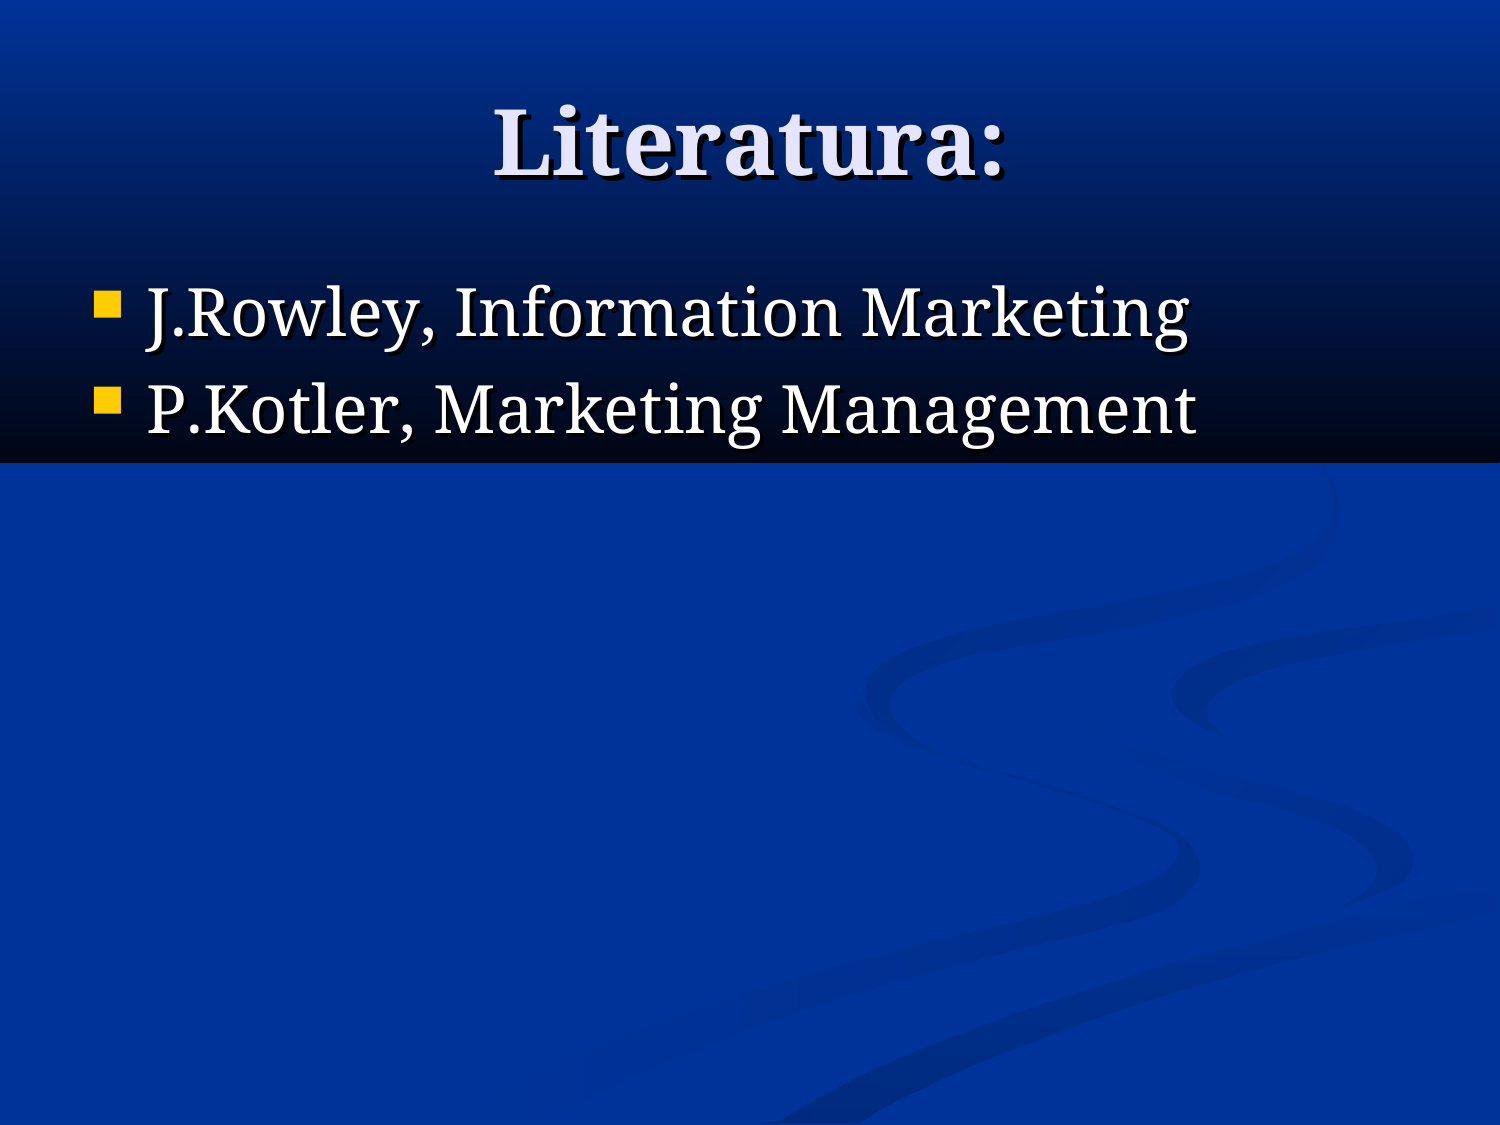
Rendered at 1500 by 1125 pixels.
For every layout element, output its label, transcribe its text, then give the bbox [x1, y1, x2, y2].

list J.Rowley, Information Marketing P.Kotler, Marketing Management [75, 262, 1426, 1006]
title Literatura: [75, 45, 1426, 233]
